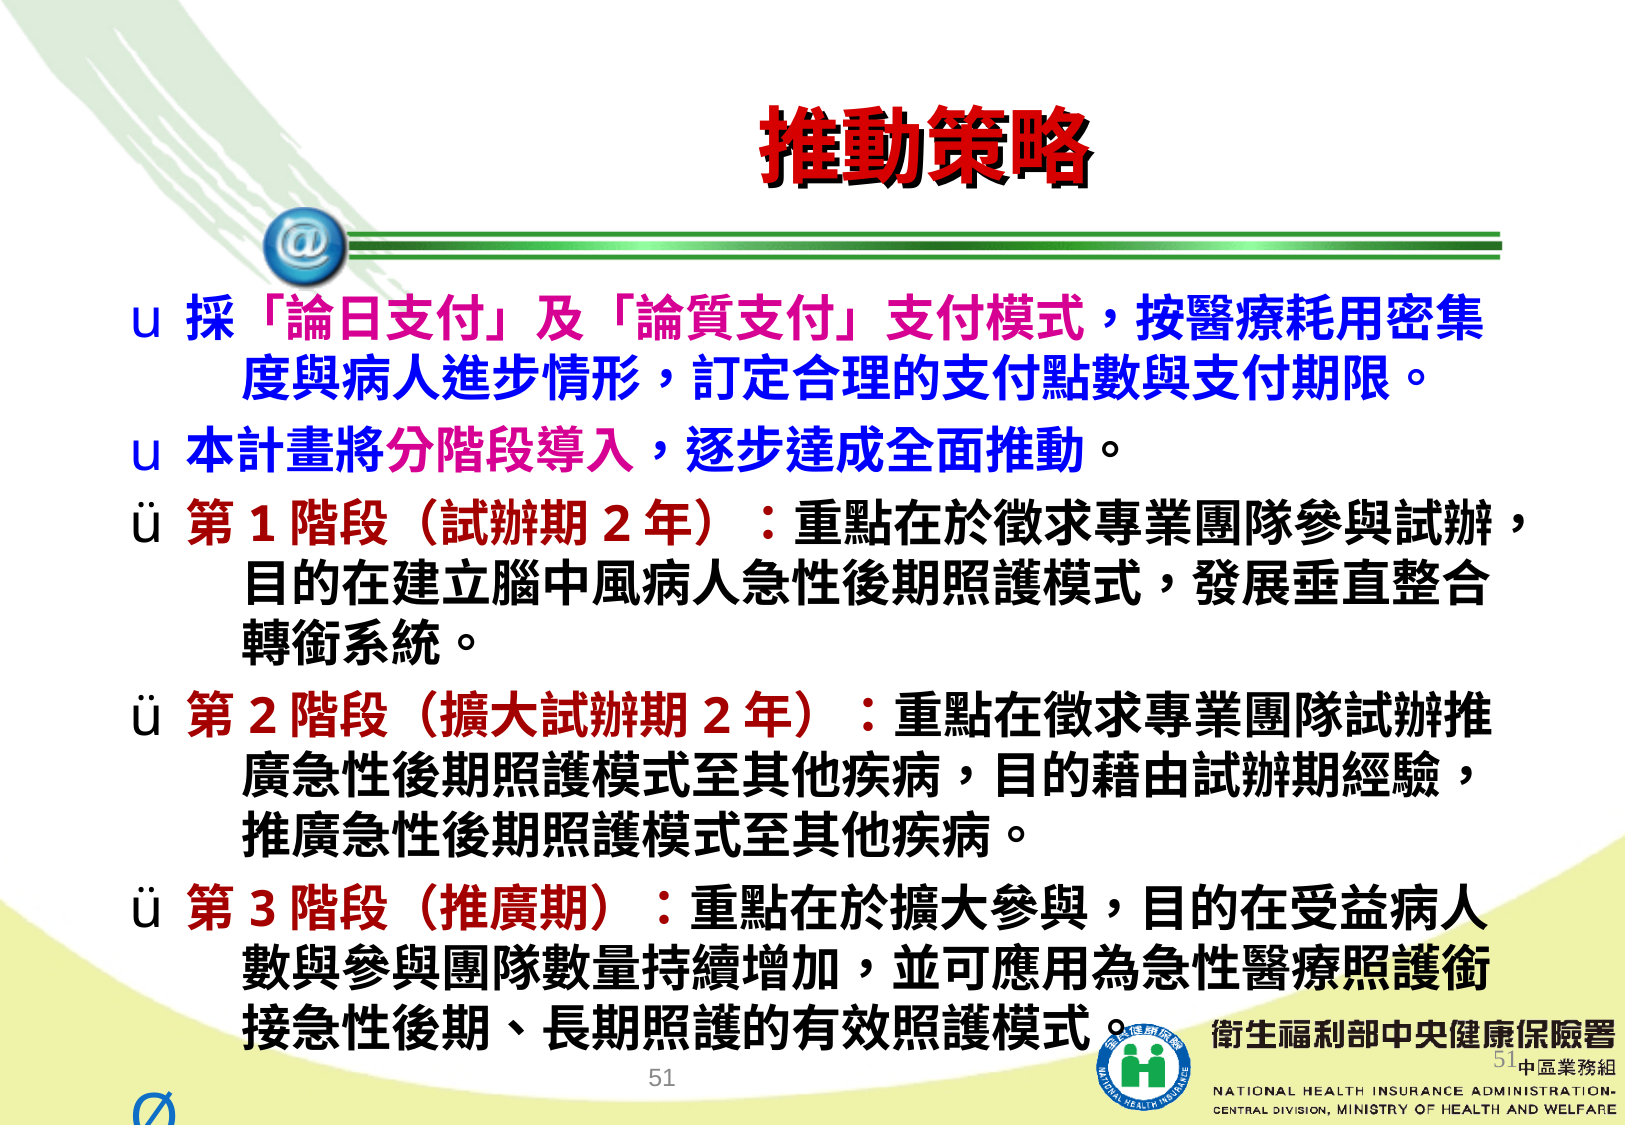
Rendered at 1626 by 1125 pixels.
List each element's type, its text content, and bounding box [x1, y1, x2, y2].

text_box [633, 1046, 1013, 1107]
list 採「論日支付」及「論質支付」支付模式，按醫療耗用密集度與病人進步情形，訂定合理的支付點數與支付期限。 本計畫將分階段導入，逐步達成全面推動。 第1階段（試辦期2年）：重點在於徵求專業團隊參與試辦，目的在建立腦中風病人急性後期照護模式，發展垂直整合轉銜系統。 第2階段（擴大試辦期2年）：重點在徵求專業團隊試辦推廣急性後期照護模式至其他疾病，目的藉由試辦期經驗，推廣急性後期照護模式至其他疾病。 第3階段（推廣期）：重點在於擴大參與，目的在受益病人數與參與團隊數量持續增加，並可應用為急性醫療照護銜接急性後期、長期照護的有效照護模式。 [114, 278, 1549, 1083]
title 推動策略 [304, 78, 1544, 209]
text_box [1478, 1019, 1583, 1095]
